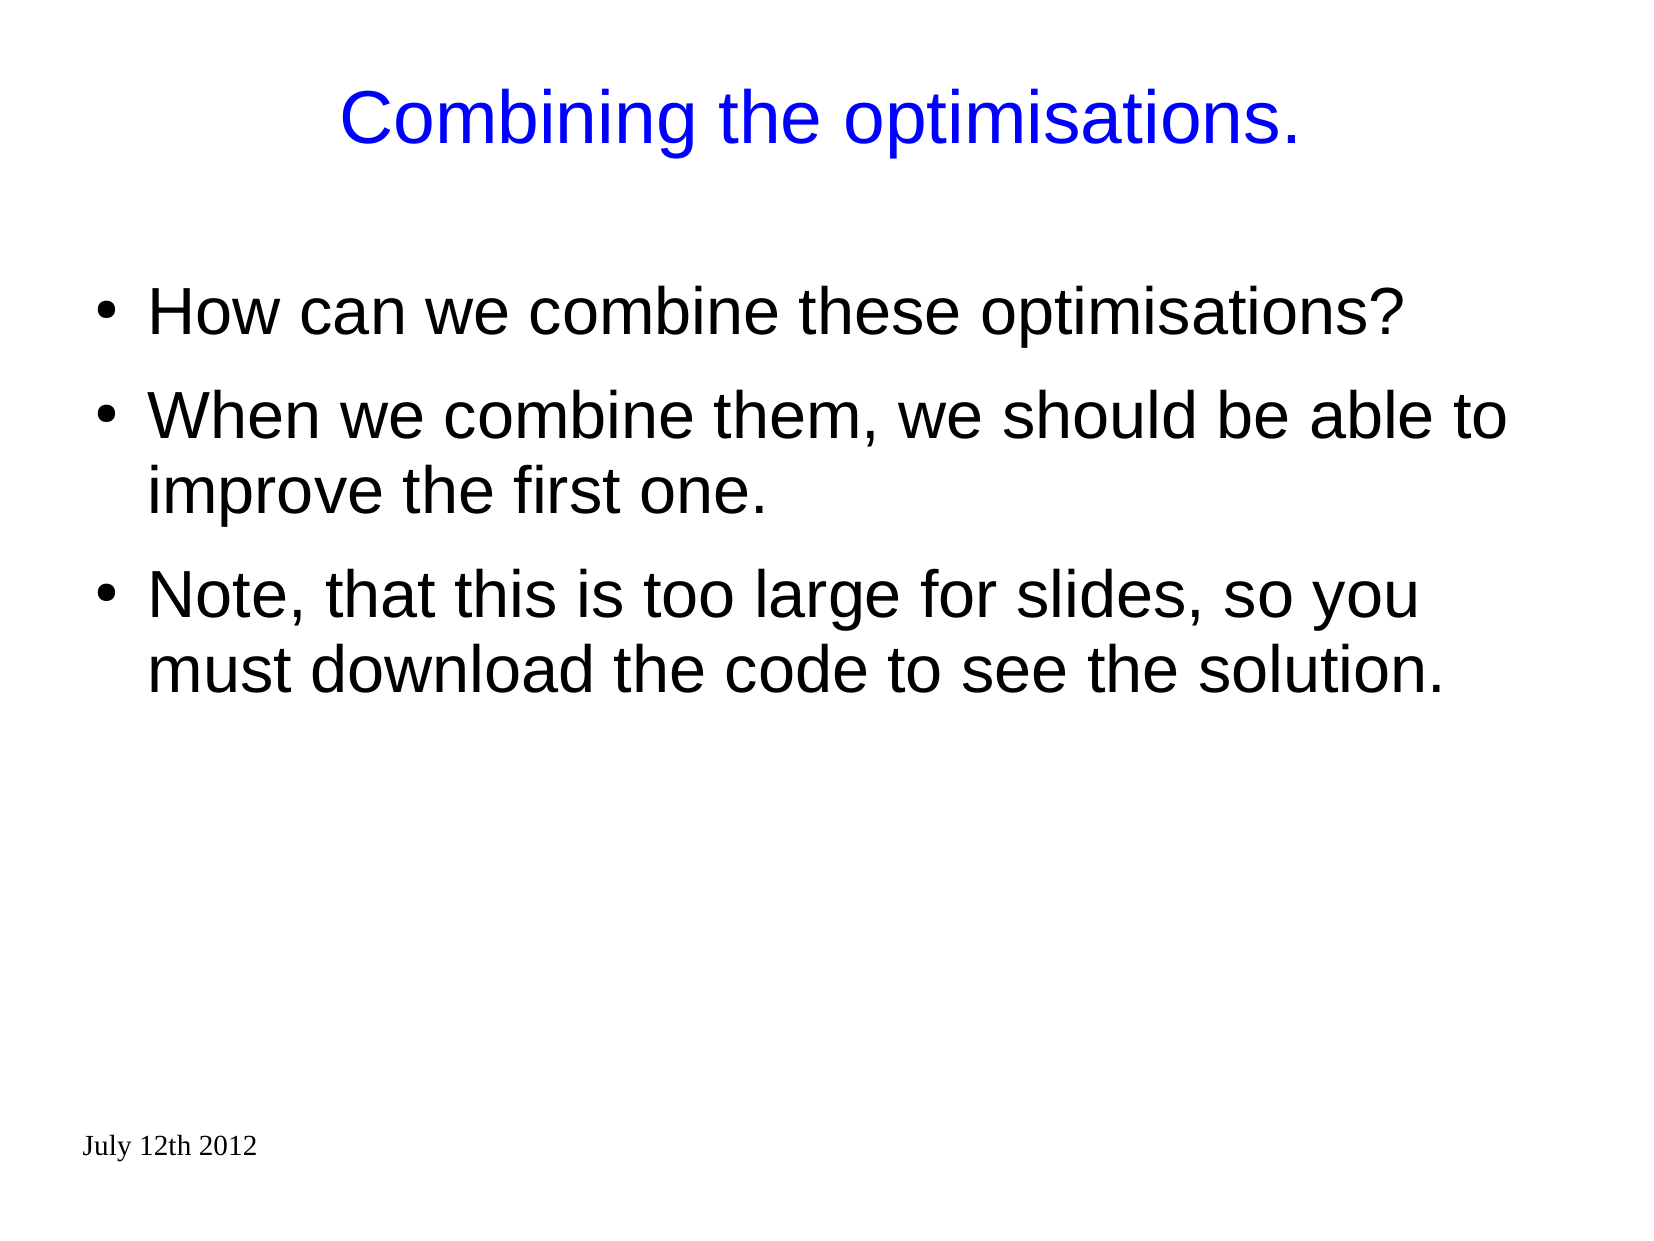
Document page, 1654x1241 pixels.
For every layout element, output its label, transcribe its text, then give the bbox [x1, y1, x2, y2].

list How can we combine these optimisations? When we combine them, we should be able to improve the first one. Note, that this is too large for slides, so you must download the code to see the solution. [76, 274, 1565, 1093]
title Combining the optimisations. [76, 58, 1565, 178]
